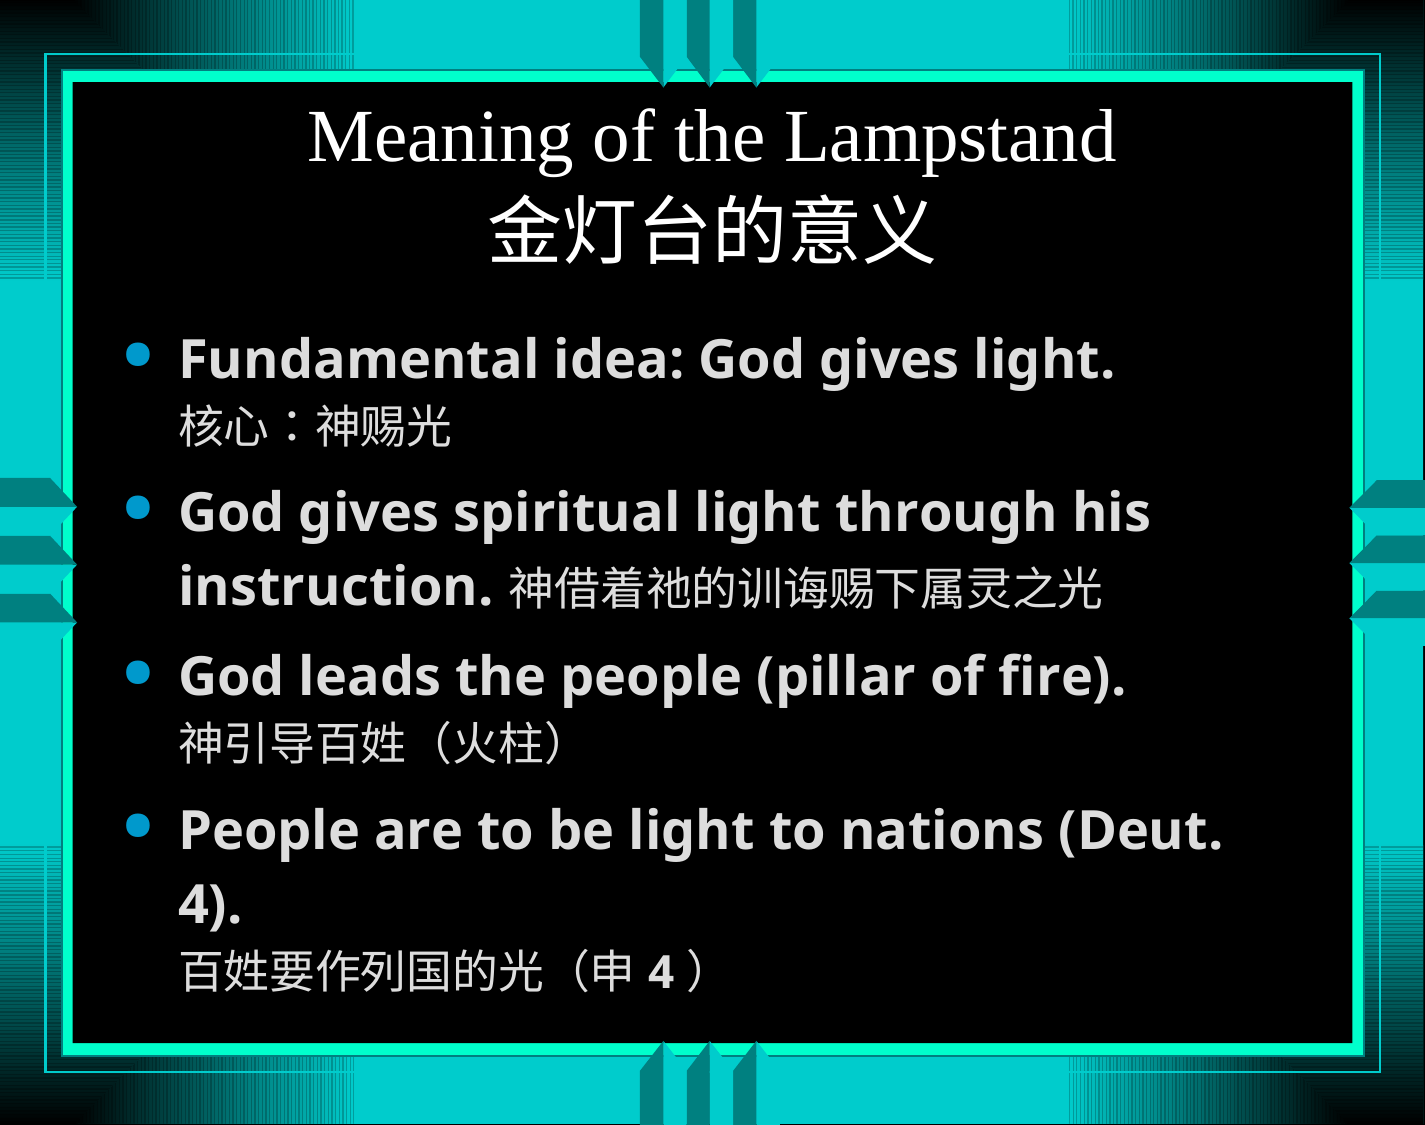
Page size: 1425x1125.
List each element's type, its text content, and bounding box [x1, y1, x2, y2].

title Meaning of the Lampstand 金灯台的意义 [106, 94, 1319, 282]
list Fundamental idea: God gives light. 核心：神赐光 God gives spiritual light through his instruction.神借着祂的训诲赐下属灵之光 God leads the people (pillar of fire). 神引导百姓（火柱） People are to be light to nations (Deut. 4). 百姓要作列国的光（申4） [106, 312, 1319, 988]
